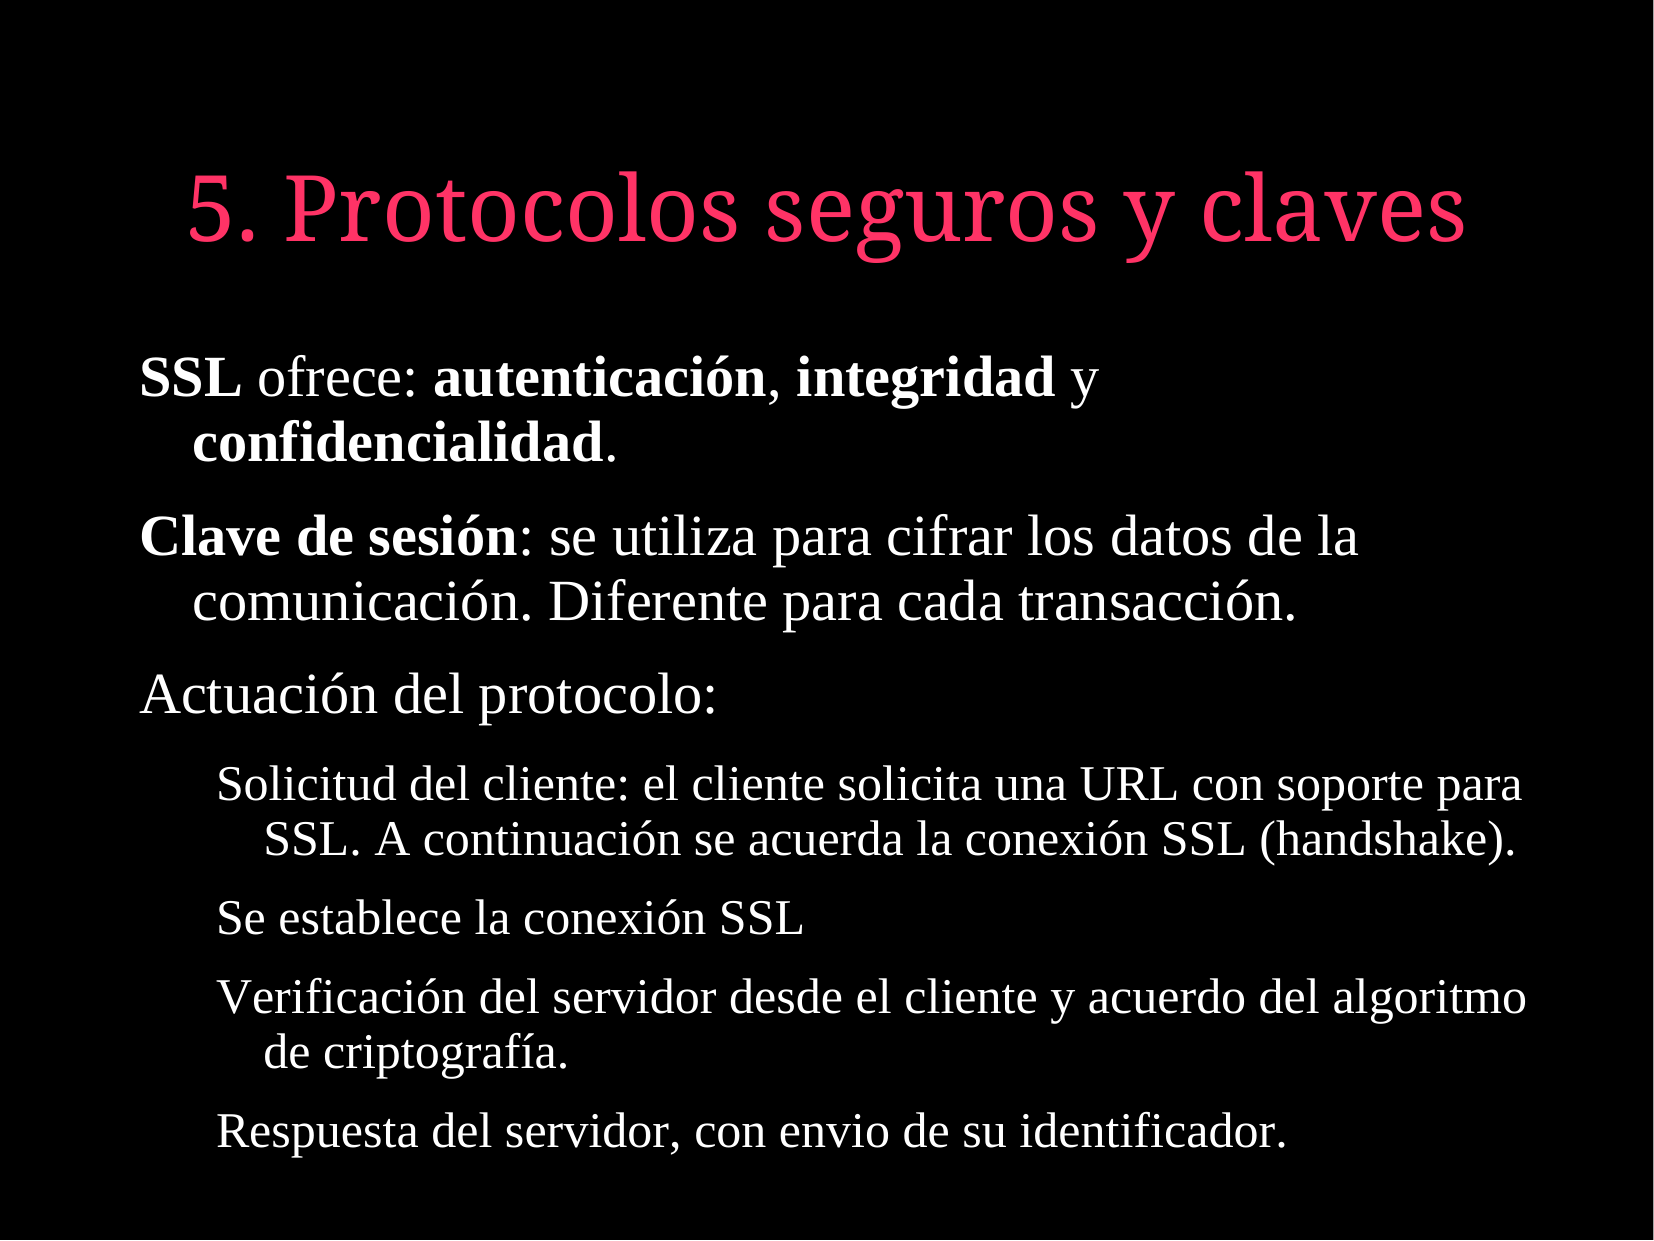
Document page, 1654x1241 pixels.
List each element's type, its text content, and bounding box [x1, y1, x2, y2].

title 5. Protocolos seguros y claves [121, 102, 1534, 311]
list SSL ofrece: autenticación, integridad y confidencialidad. Clave de sesión: se utiliza para cifrar los datos de la comunicación. Diferente para cada transacción. Actuación del protocolo: Solicitud del cliente: el cliente solicita una URL con soporte para SSL. A continuación se acuerda la conexión SSL (handshake). Se establece la conexión SSL Verificación del servidor desde el cliente y acuerdo del algoritmo de criptografía. Respuesta del servidor, con envio de su identificador. [121, 344, 1534, 1229]
